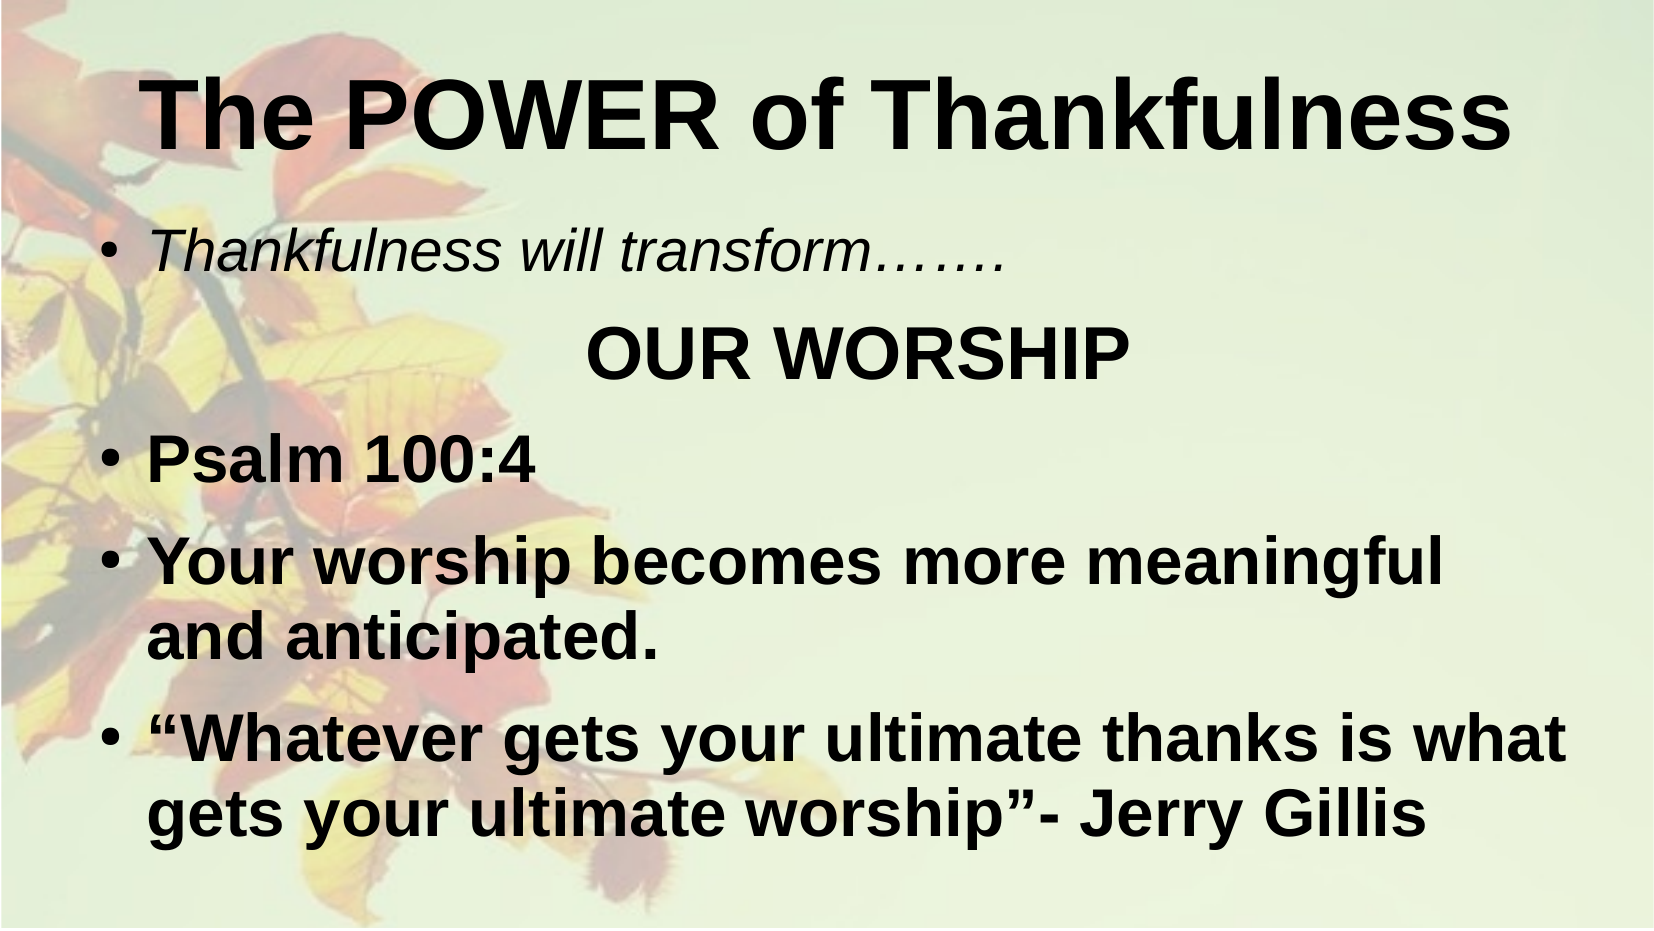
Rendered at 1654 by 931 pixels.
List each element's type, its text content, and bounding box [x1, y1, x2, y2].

title The POWER of Thankfulness [82, 37, 1571, 193]
list Thankfulness will transform……. OUR WORSHIP Psalm 100:4 Your worship becomes more meaningful and anticipated. “Whatever gets your ultimate thanks is what gets your ultimate worship”- Jerry Gillis [82, 217, 1571, 916]
picture [1, 0, 1654, 928]
